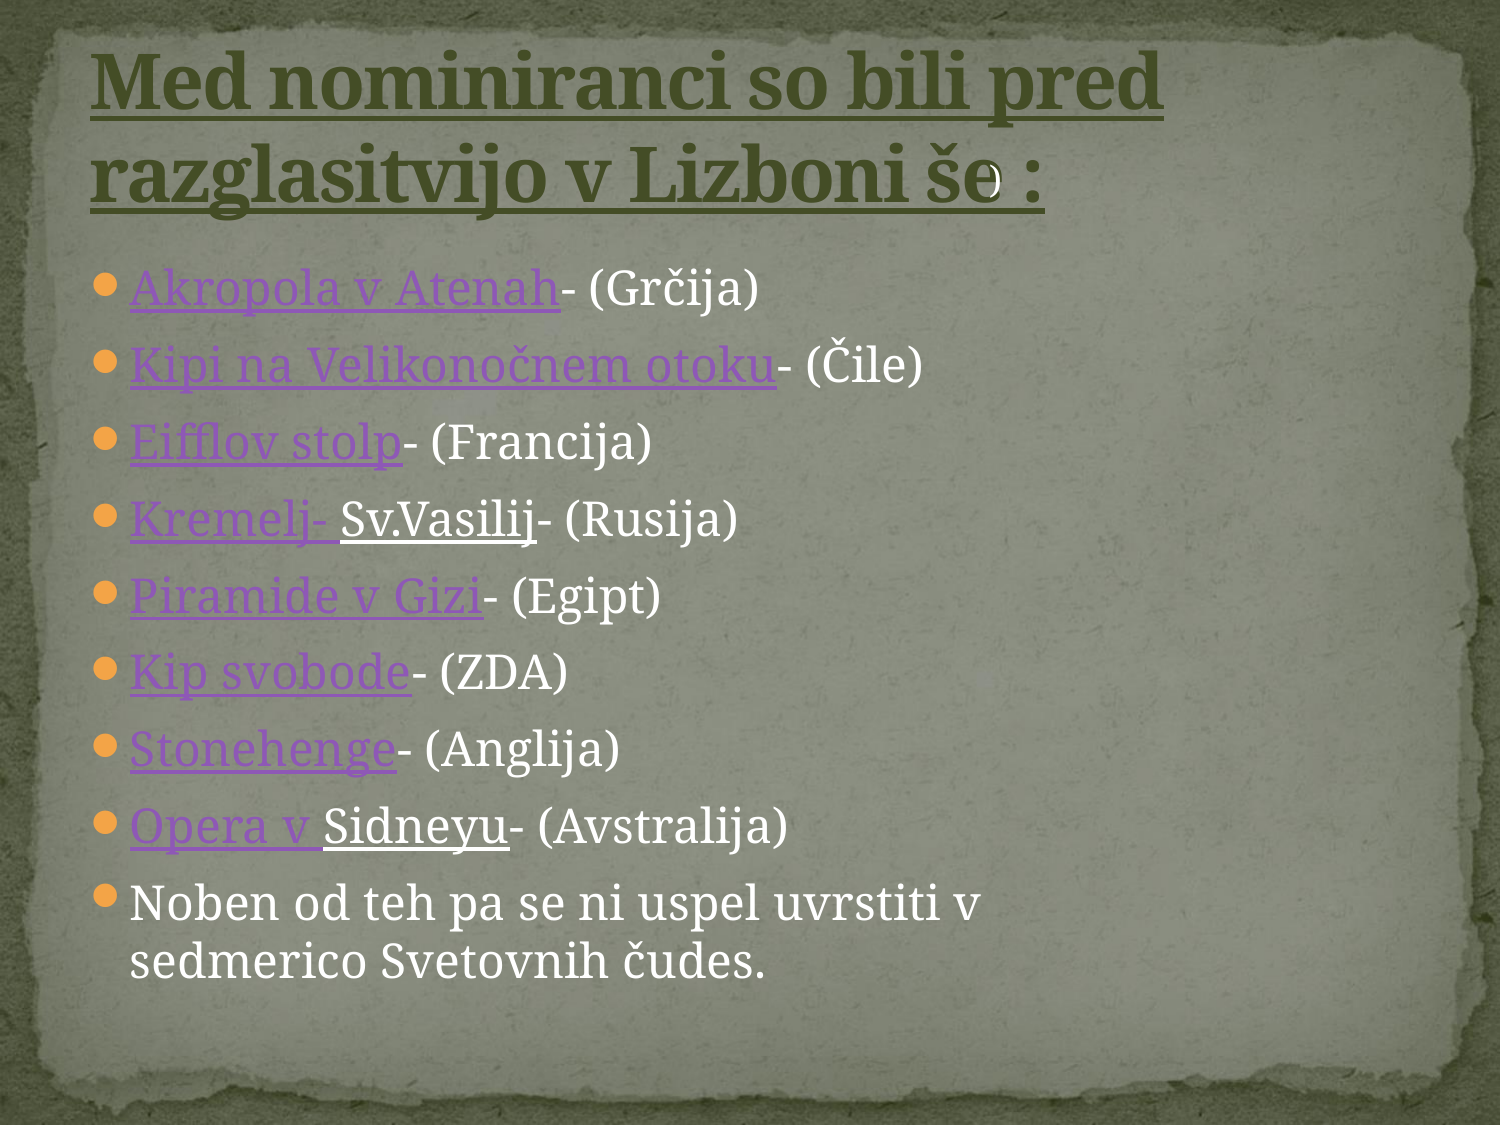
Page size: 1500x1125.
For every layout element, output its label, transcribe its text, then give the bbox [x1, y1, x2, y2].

list Akropola v Atenah- (Grčija) Kipi na Velikonočnem otoku- (Čile) Eifflov stolp- (Francija) Kremelj- Sv.Vasilij- (Rusija) Piramide v Gizi- (Egipt) Kip svobode- (ZDA) Stonehenge- (Anglija) Opera v Sidneyu- (Avstralija) Noben od teh pa se ni uspel uvrstiti v sedmerico Svetovnih čudes. [75, 249, 1425, 1000]
title Med nominiranci so bili pred razglasitvijo v Lizboni še : [75, 24, 1425, 225]
text_box ) [974, 148, 1269, 209]
picture [0, 0, 1500, 1125]
